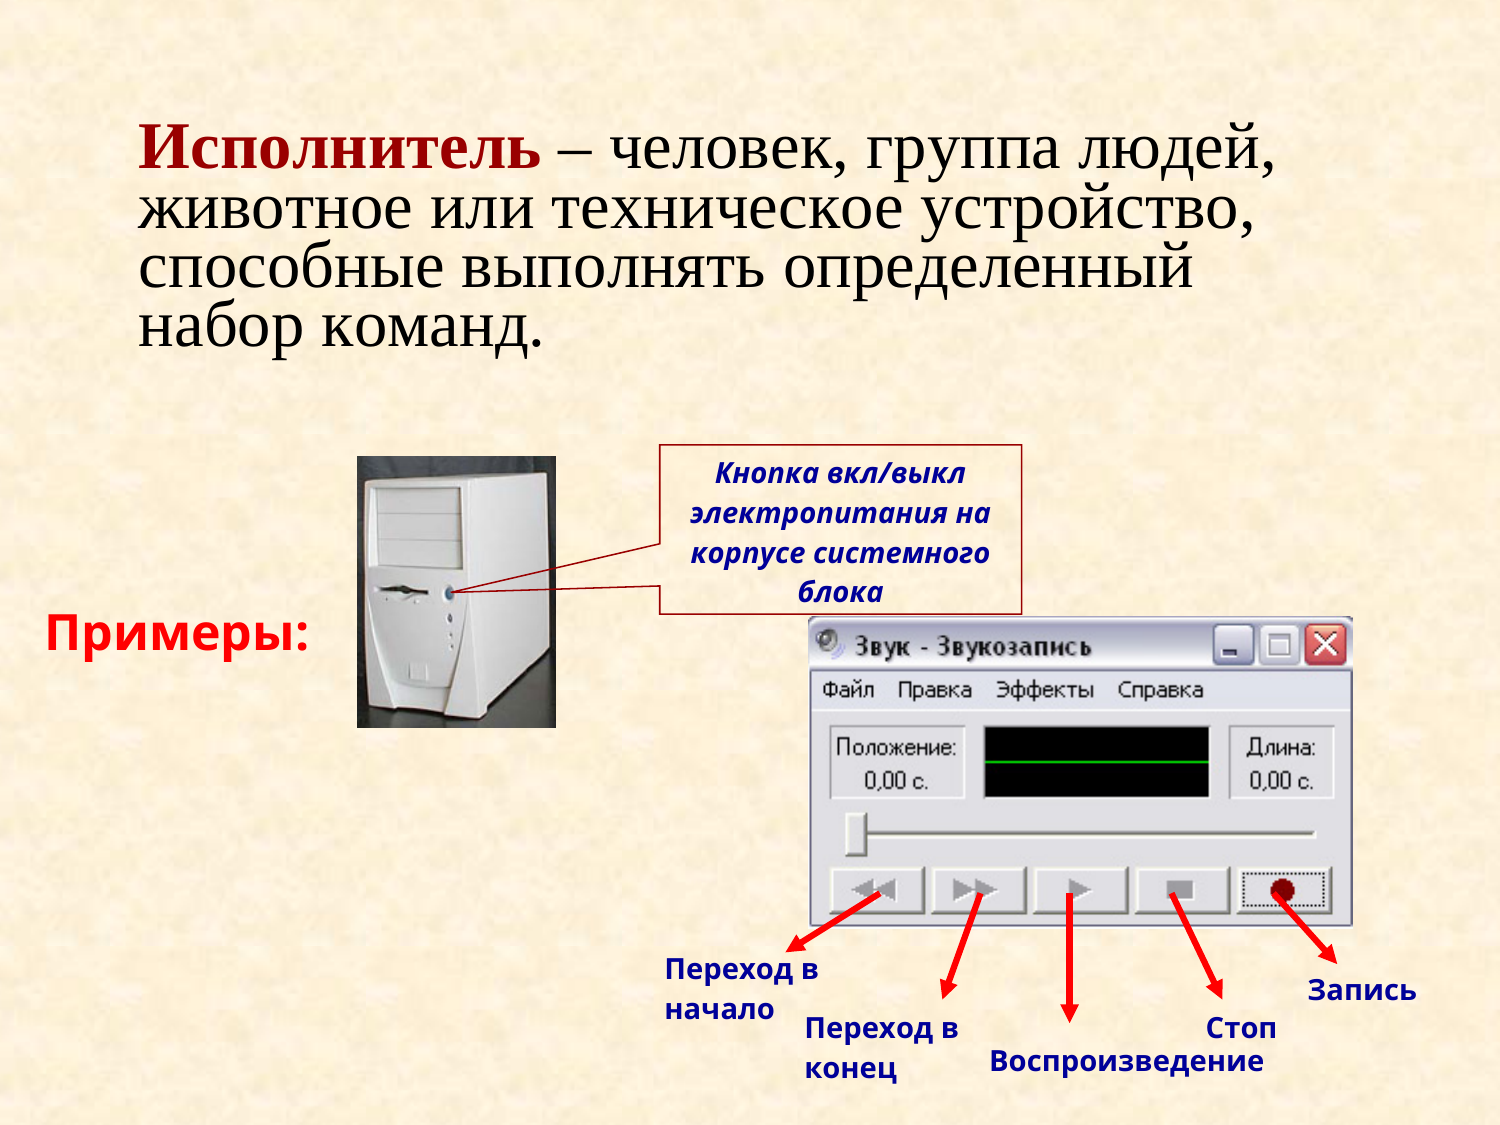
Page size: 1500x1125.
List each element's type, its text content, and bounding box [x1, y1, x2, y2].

text_box Кнопка вкл/выкл электропитания на корпусе системного блока [450, 444, 1022, 615]
text_box Переход в начало [649, 940, 905, 1036]
text_box Воспроизведение [1045, 1032, 1312, 1088]
text_box Переход в конец [789, 999, 1045, 1095]
text_box Стоп [1190, 999, 1325, 1055]
text_box Исполнитель – человек, группа людей, животное или техническое устройство, способные выполнять определенный набор команд. [123, 113, 1388, 367]
text_box Примеры: [29, 589, 357, 673]
text_box Запись [1292, 961, 1500, 1017]
picture [0, 0, 1500, 1125]
